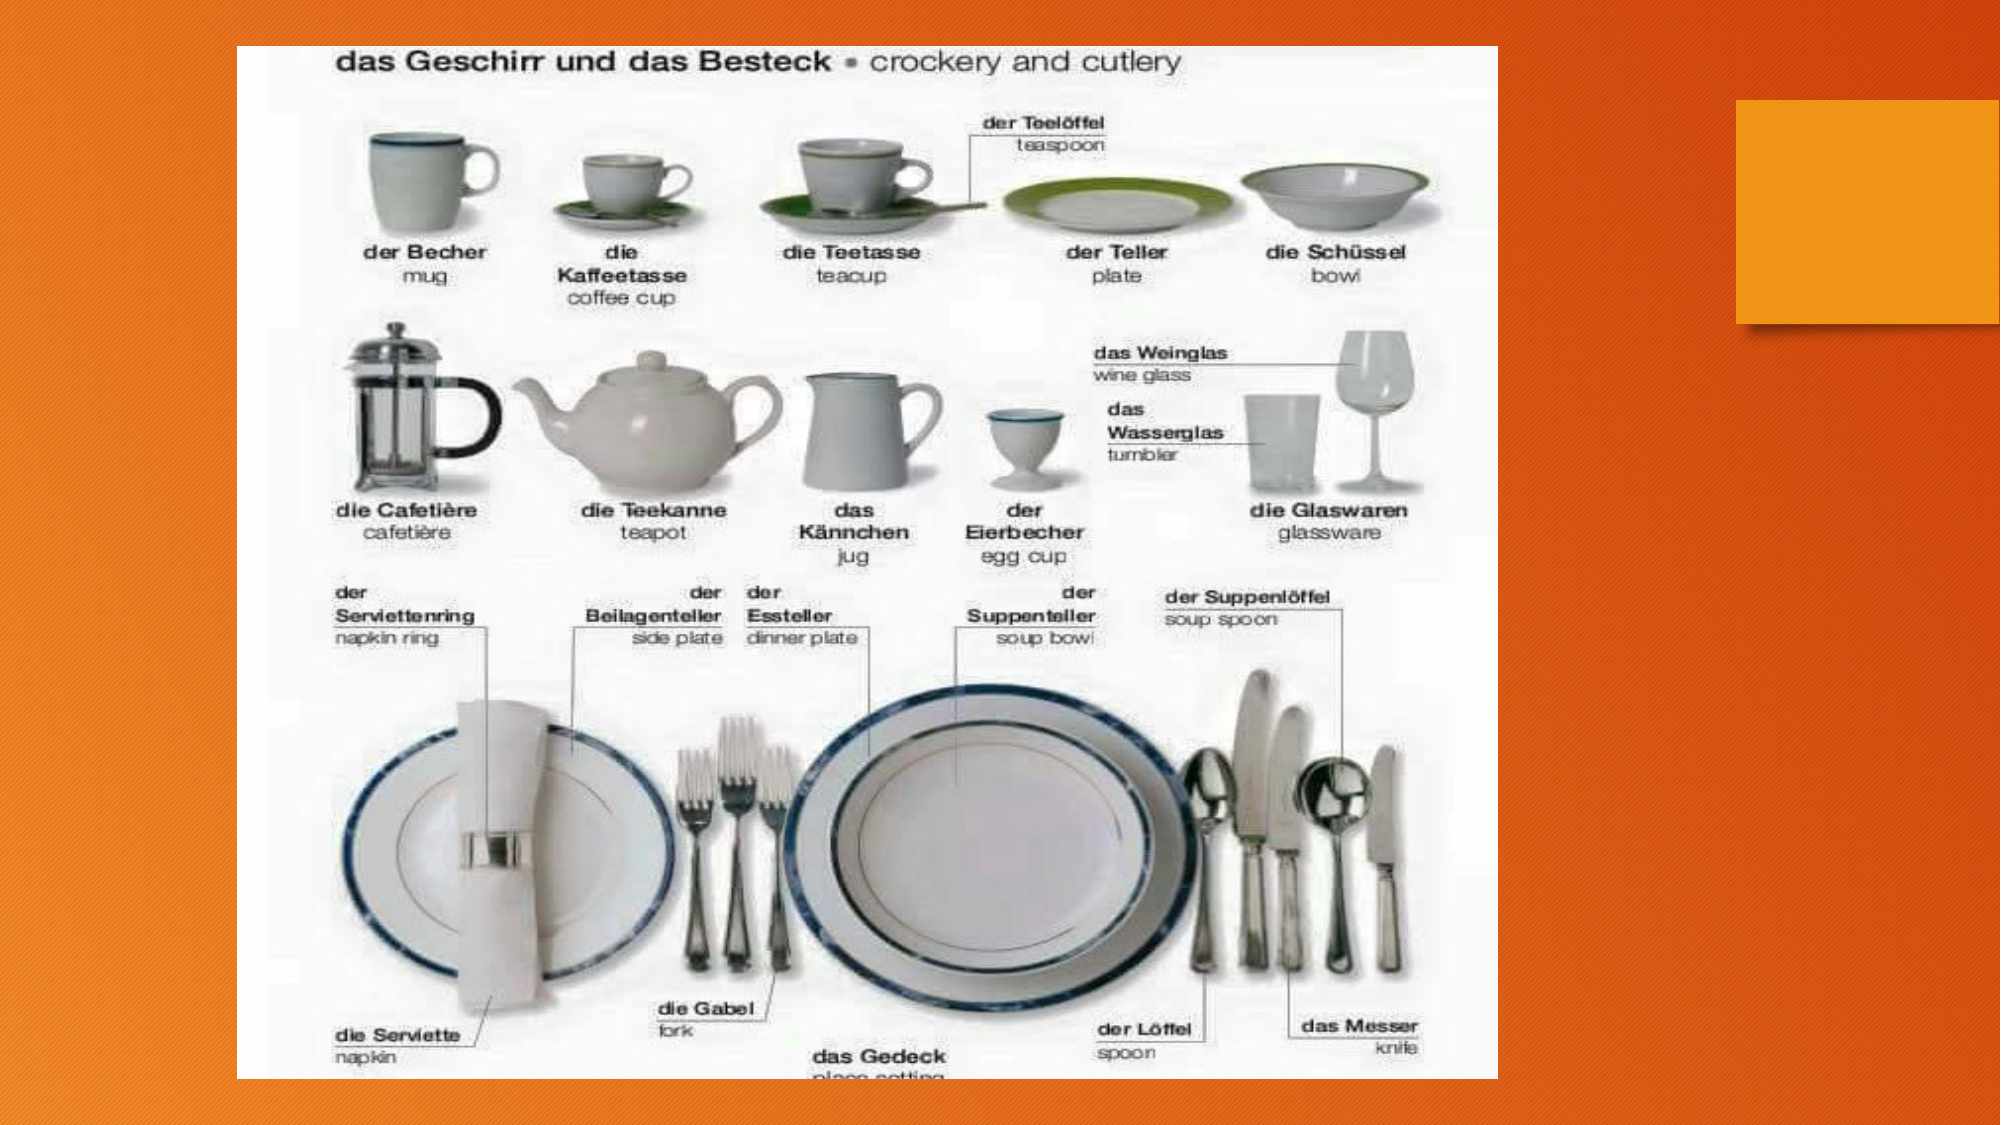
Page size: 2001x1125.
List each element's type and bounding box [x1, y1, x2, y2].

picture [237, 46, 1498, 1079]
